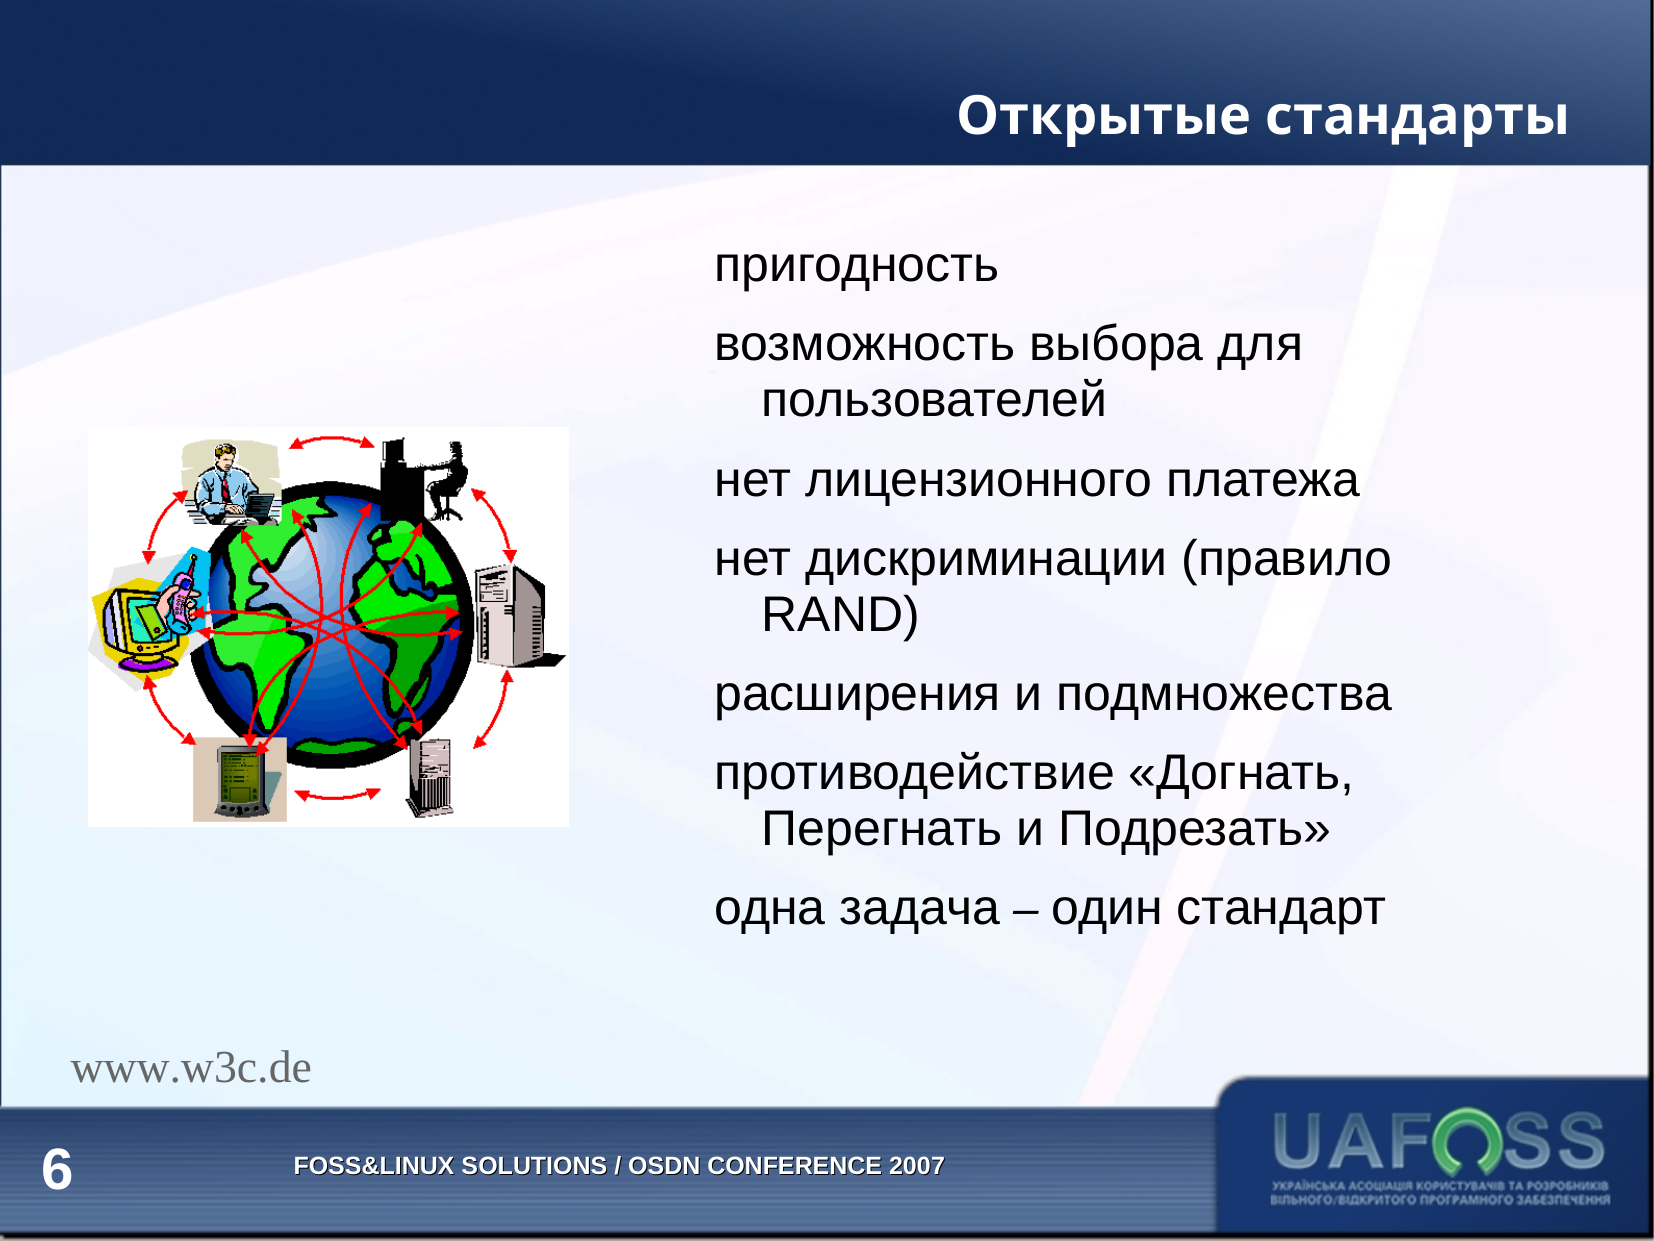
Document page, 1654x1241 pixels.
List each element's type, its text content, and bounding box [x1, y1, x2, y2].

picture [0, 0, 1654, 1241]
list пригодность возможность выбора для пользователей нет лицензионного платежа нет дискриминации (правило RAND) расширения и подмножества противодействие «Догнать, Перегнать и Подрезать» одна задача – один стандарт [620, 236, 1565, 1034]
text_box www.w3c.de [59, 1041, 313, 1093]
text_box 1 [29, 1136, 292, 1202]
title Открытые стандарты [82, 49, 1571, 178]
text_box FOSS&LINUX SOLUTIONS / OSDN CONFERENCE 2007 [293, 1151, 947, 1180]
